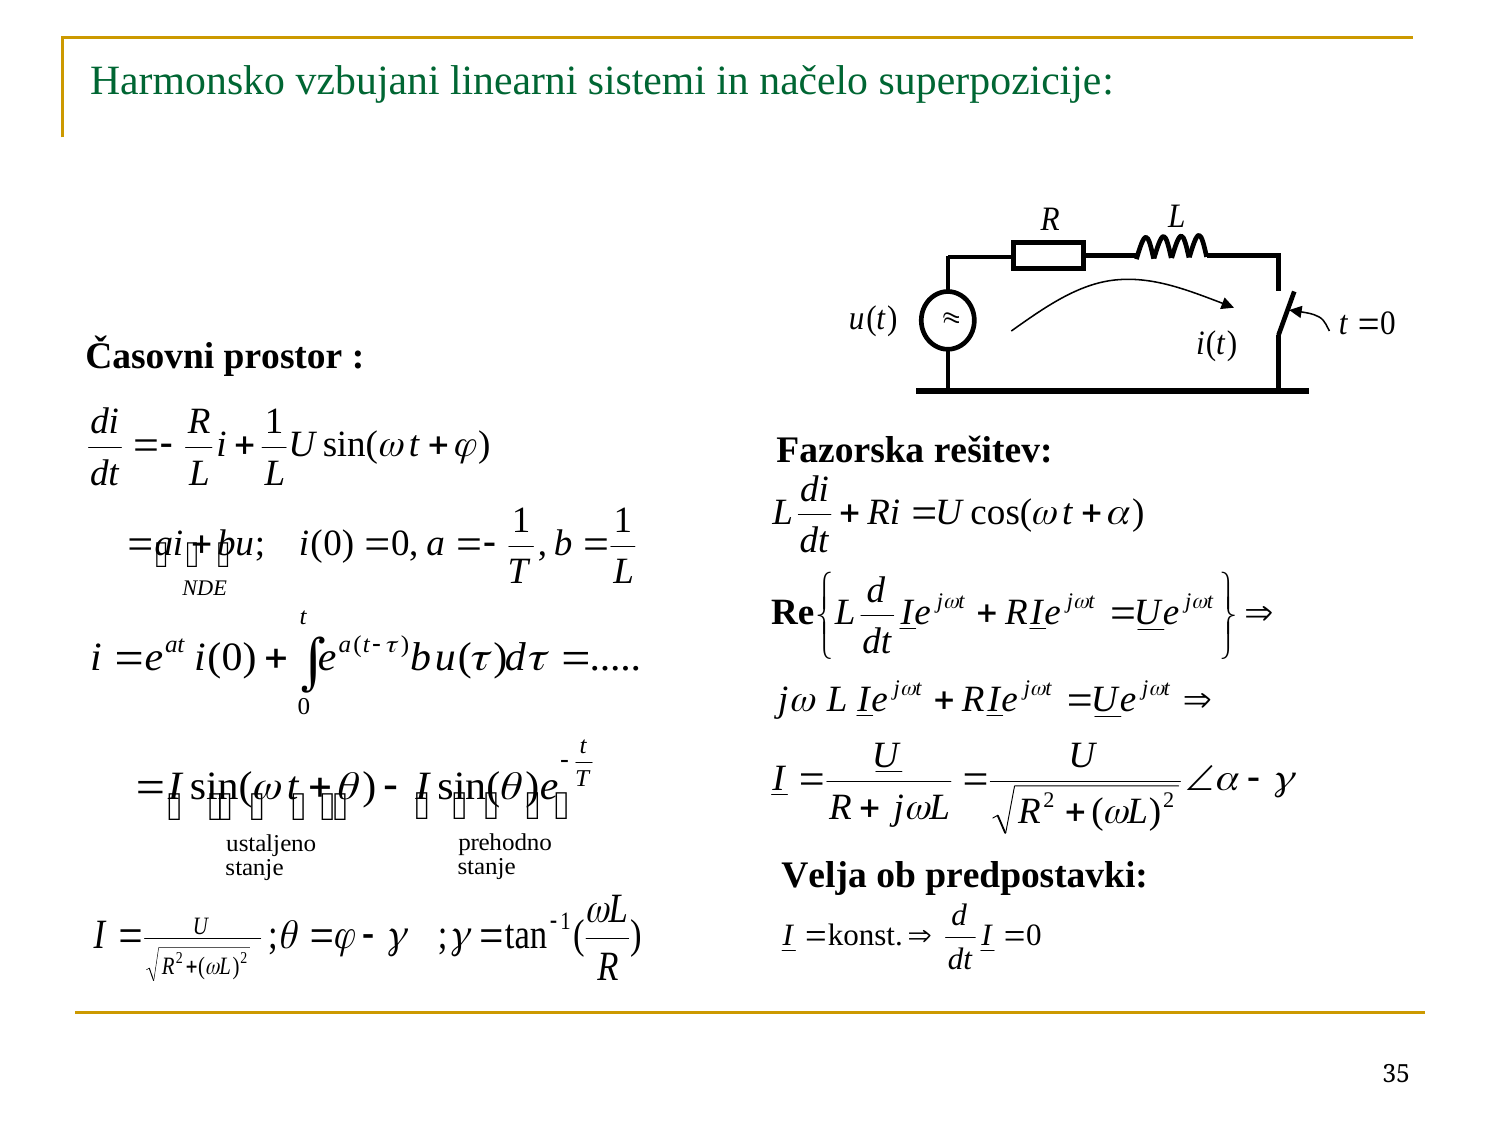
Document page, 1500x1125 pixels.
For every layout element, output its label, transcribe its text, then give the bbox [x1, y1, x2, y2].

text_box <number> [1074, 1024, 1426, 1100]
text_box Fazorska rešitev: [761, 417, 1336, 478]
chart [1036, 202, 1064, 234]
chart [936, 310, 959, 331]
list [73, 174, 737, 1014]
chart [847, 300, 901, 342]
chart [1164, 200, 1188, 231]
chart [84, 400, 645, 986]
chart [777, 896, 1047, 977]
title Harmonsko vzbujani linearni sistemi in načelo superpozicije: [75, 45, 1426, 181]
text_box Časovni prostor : [61, 323, 636, 384]
chart [767, 467, 1297, 839]
chart [1337, 306, 1398, 340]
chart [1194, 325, 1240, 367]
text_box Velja ob predpostavki: [766, 841, 1307, 903]
